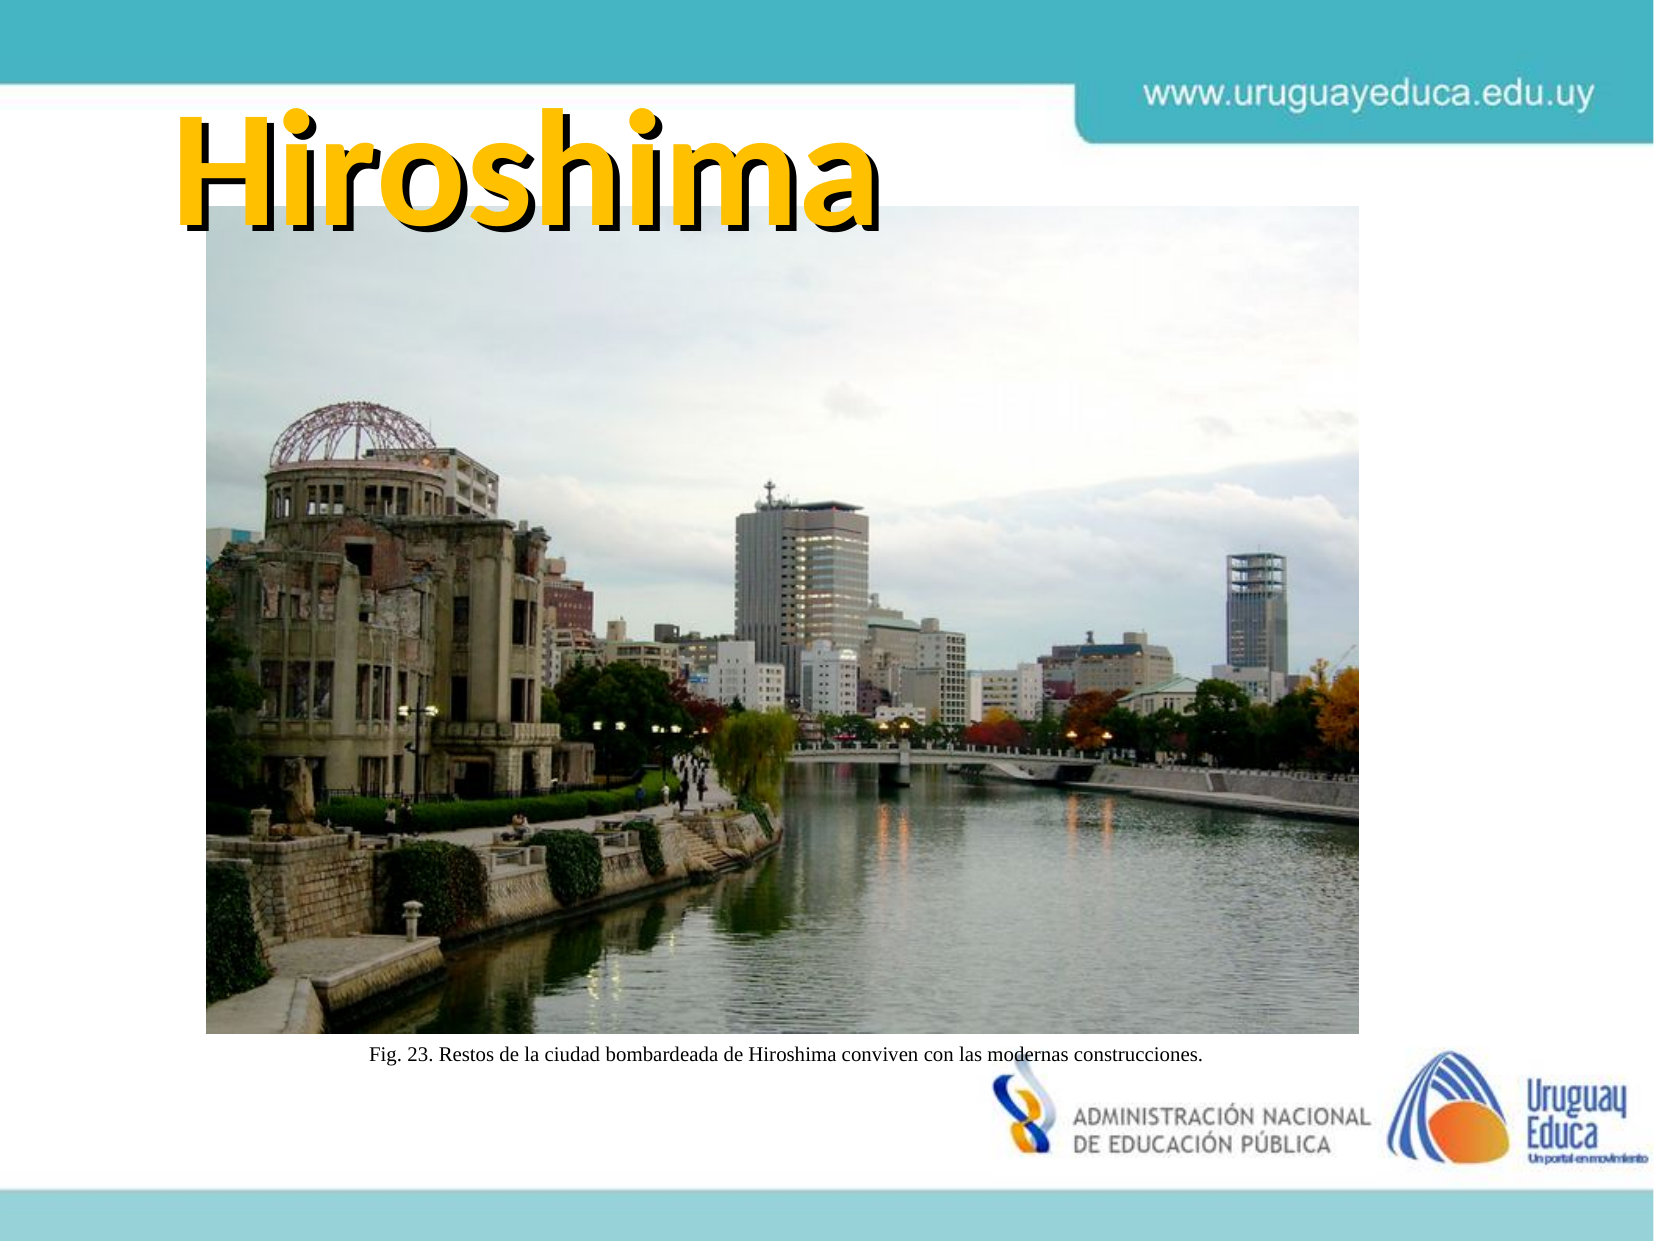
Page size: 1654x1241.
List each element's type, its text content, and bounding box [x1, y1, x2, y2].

text_box Fig. 23. Restos de la ciudad bombardeada de Hiroshima conviven con las modernas construcciones. [354, 1033, 1329, 1074]
list [82, 289, 1571, 1108]
picture [0, 0, 1654, 1241]
title Hiroshima [0, 50, 1055, 266]
